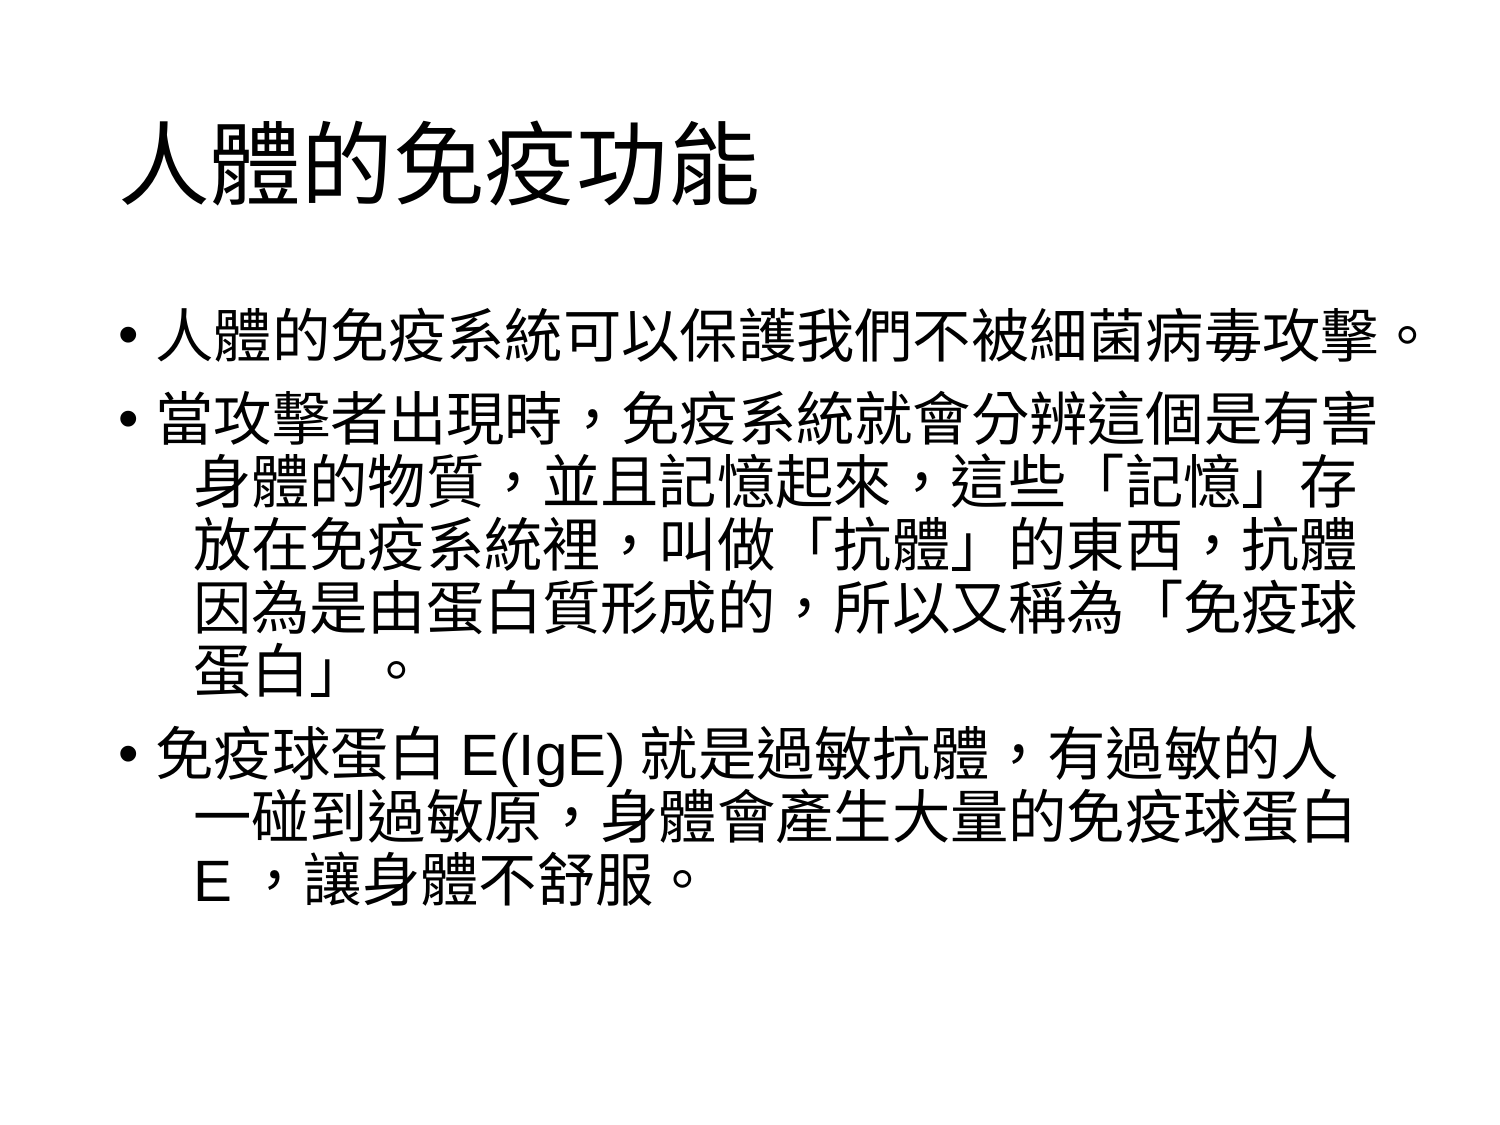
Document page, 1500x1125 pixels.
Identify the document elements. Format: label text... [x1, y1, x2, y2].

title 人體的免疫功能 [103, 59, 1397, 278]
list 人體的免疫系統可以保護我們不被細菌病毒攻擊。 當攻擊者出現時，免疫系統就會分辨這個是有害身體的物質，並且記憶起來，這些「記憶」存放在免疫系統裡，叫做「抗體」的東西，抗體因為是由蛋白質形成的，所以又稱為「免疫球蛋白」。 免疫球蛋白E(IgE)就是過敏抗體，有過敏的人一碰到過敏原，身體會產生大量的免疫球蛋白E，讓身體不舒服。 [103, 299, 1397, 1014]
